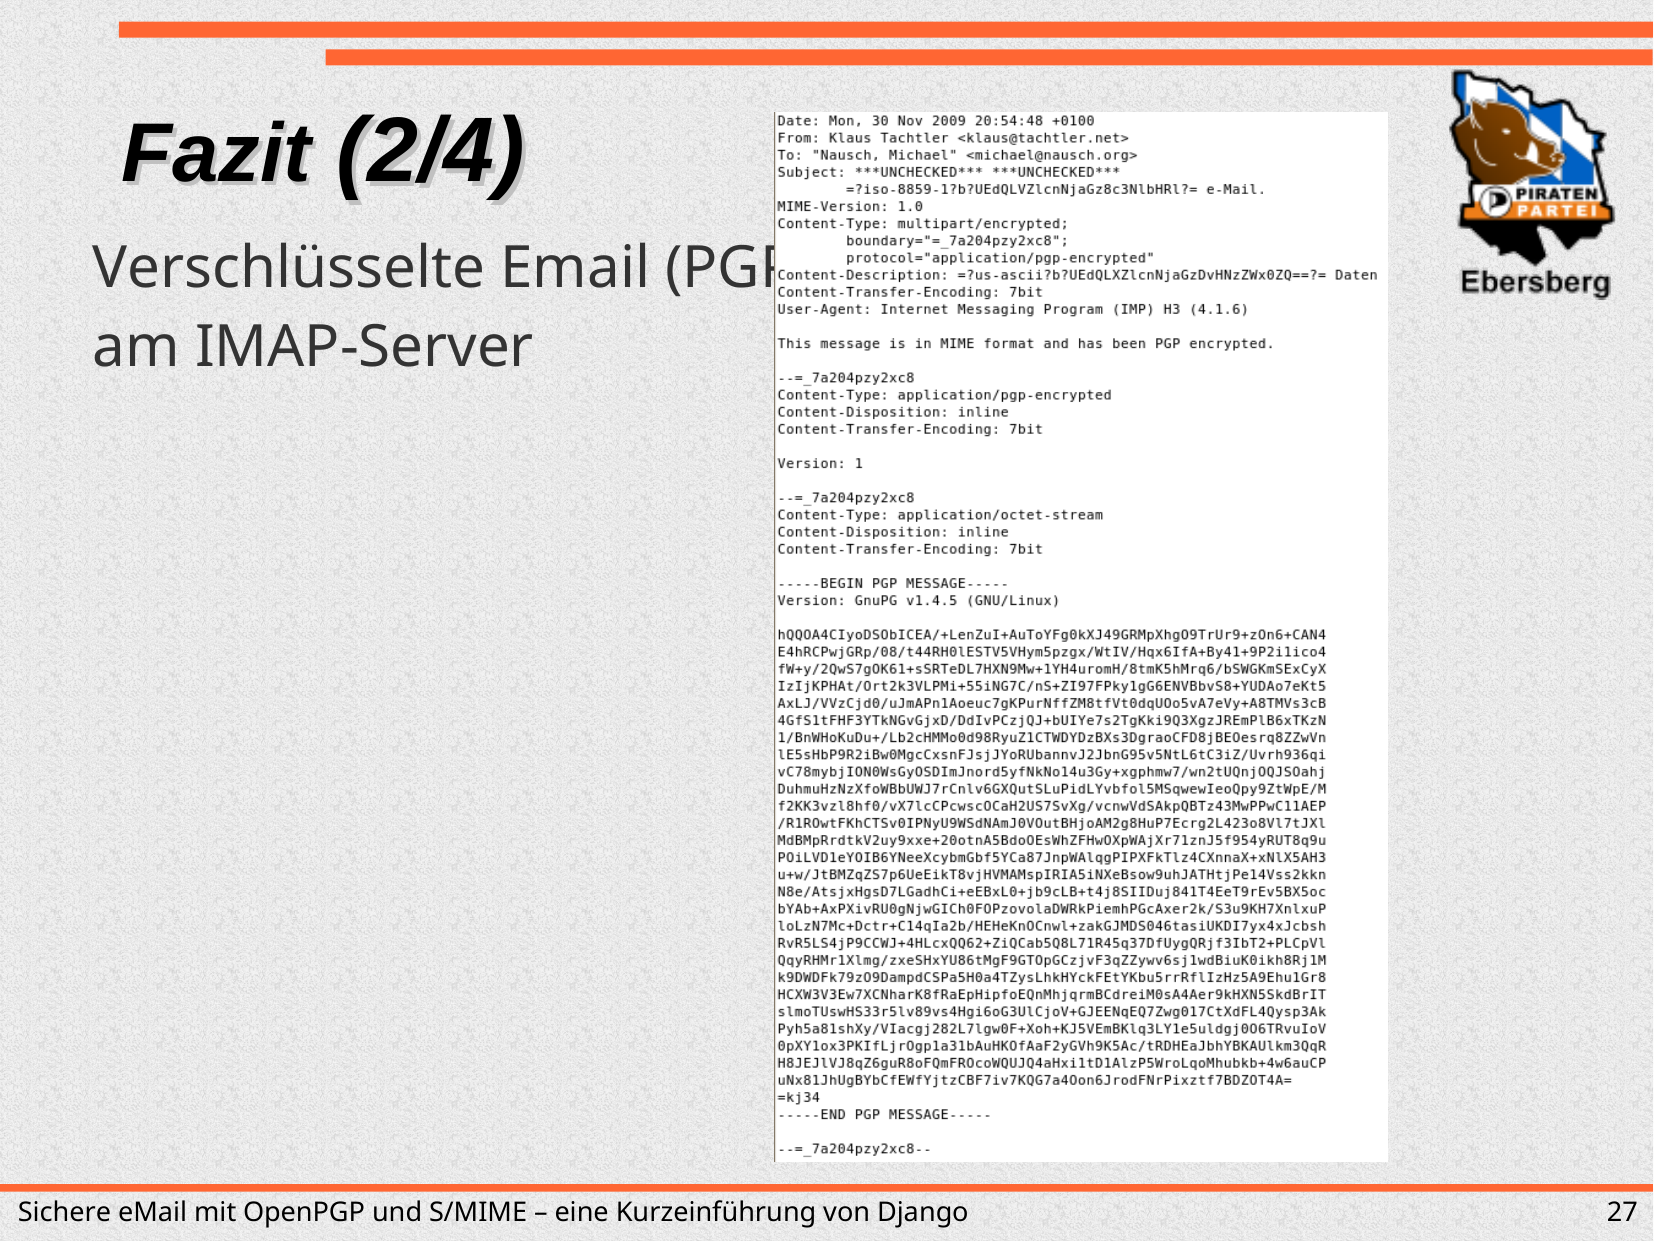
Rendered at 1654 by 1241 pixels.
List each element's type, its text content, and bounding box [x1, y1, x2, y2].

picture [0, 0, 1654, 1241]
list Verschlüsselte Email (PGP) am IMAP-Server [75, 225, 774, 402]
title Fazit (2/4) [121, 46, 1534, 254]
